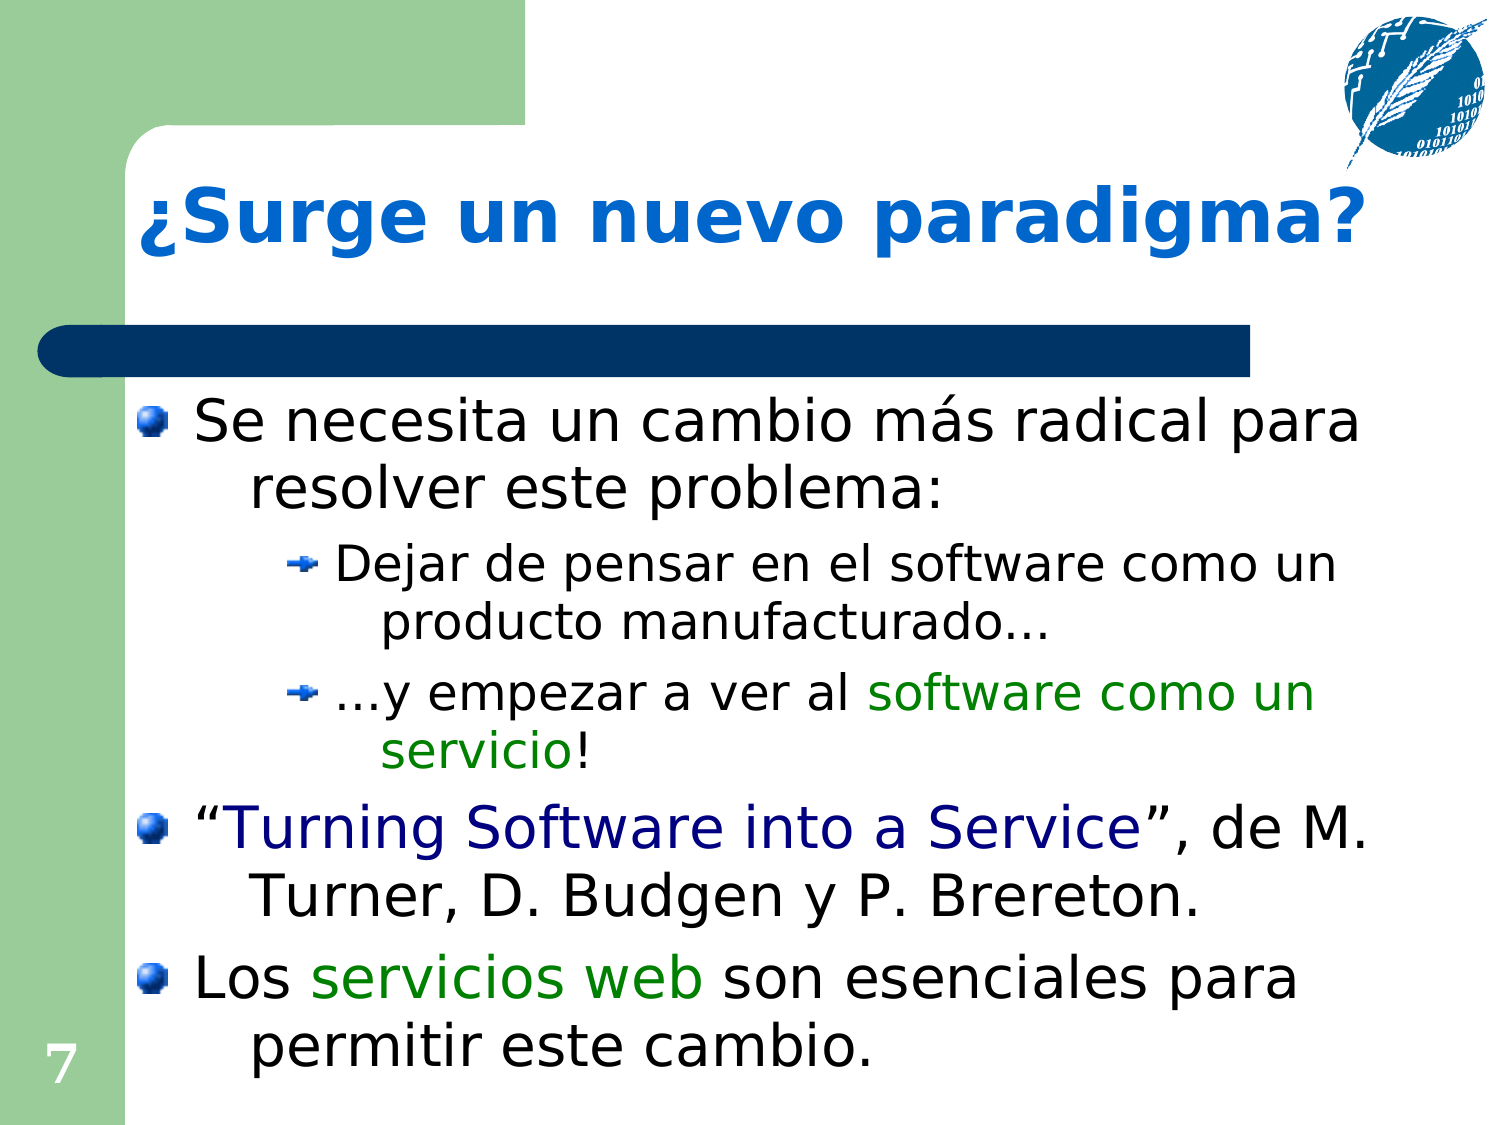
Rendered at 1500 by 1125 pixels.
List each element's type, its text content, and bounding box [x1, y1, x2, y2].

picture [1416, 140, 1425, 149]
title ¿Surge un nuevo paradigma? [136, 136, 1413, 301]
list Se necesita un cambio más radical para resolver este problema: Dejar de pensar en el software como un producto manufacturado... ...y empezar a ver al software como un servicio! “Turning Software into a Service”, de M. Turner, D. Budgen y P. Brereton. Los servicios web son esenciales para permitir este cambio. [137, 387, 1400, 1097]
picture [1436, 127, 1450, 136]
picture [1433, 139, 1440, 147]
picture [1341, 15, 1487, 172]
picture [1427, 138, 1431, 148]
